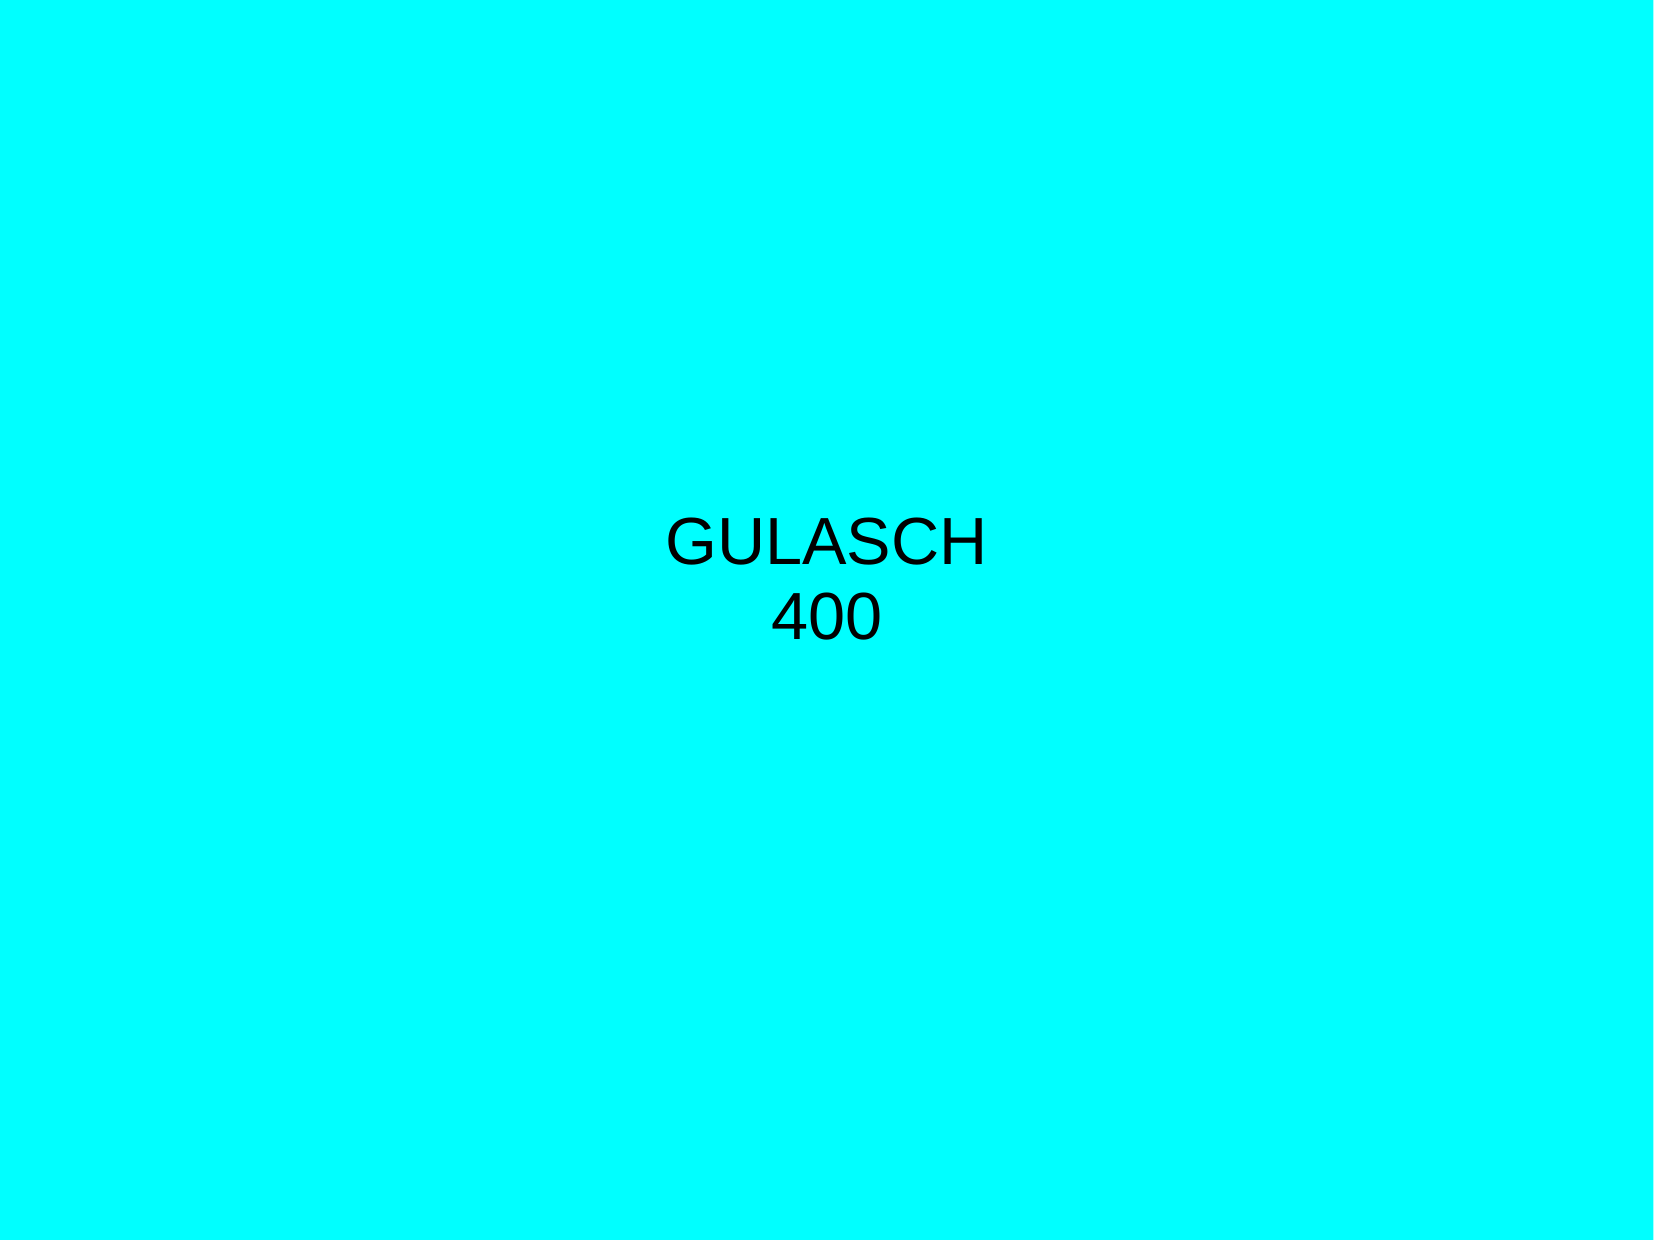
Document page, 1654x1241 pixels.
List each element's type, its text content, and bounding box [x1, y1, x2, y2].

subtitle GULASCH 400 [82, 49, 1571, 1109]
